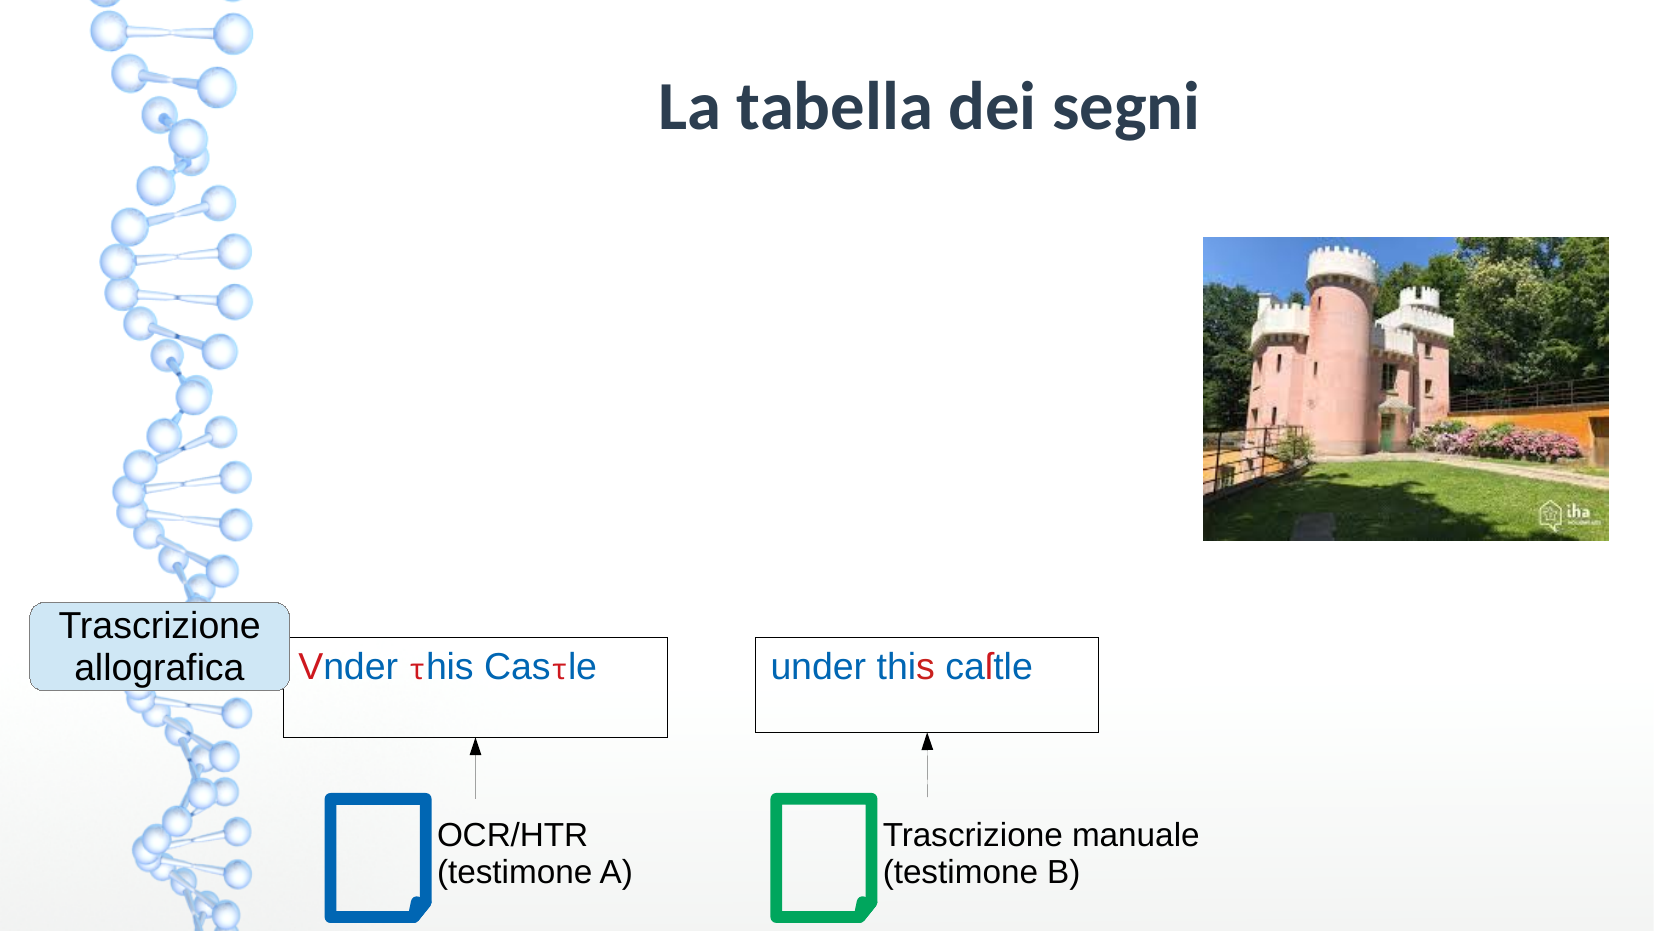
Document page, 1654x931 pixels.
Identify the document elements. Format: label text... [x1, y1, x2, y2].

picture [0, 0, 1654, 931]
text_box Trascrizione allografica [29, 602, 290, 691]
text_box OCR/HTR (testimone A) [432, 809, 648, 898]
text_box Vnder τhis Casτle [283, 637, 668, 738]
text_box Trascrizione manuale (testimone B) [868, 809, 1216, 918]
title La tabella dei segni [265, 35, 1595, 189]
text_box under this caſtle [755, 637, 1099, 733]
